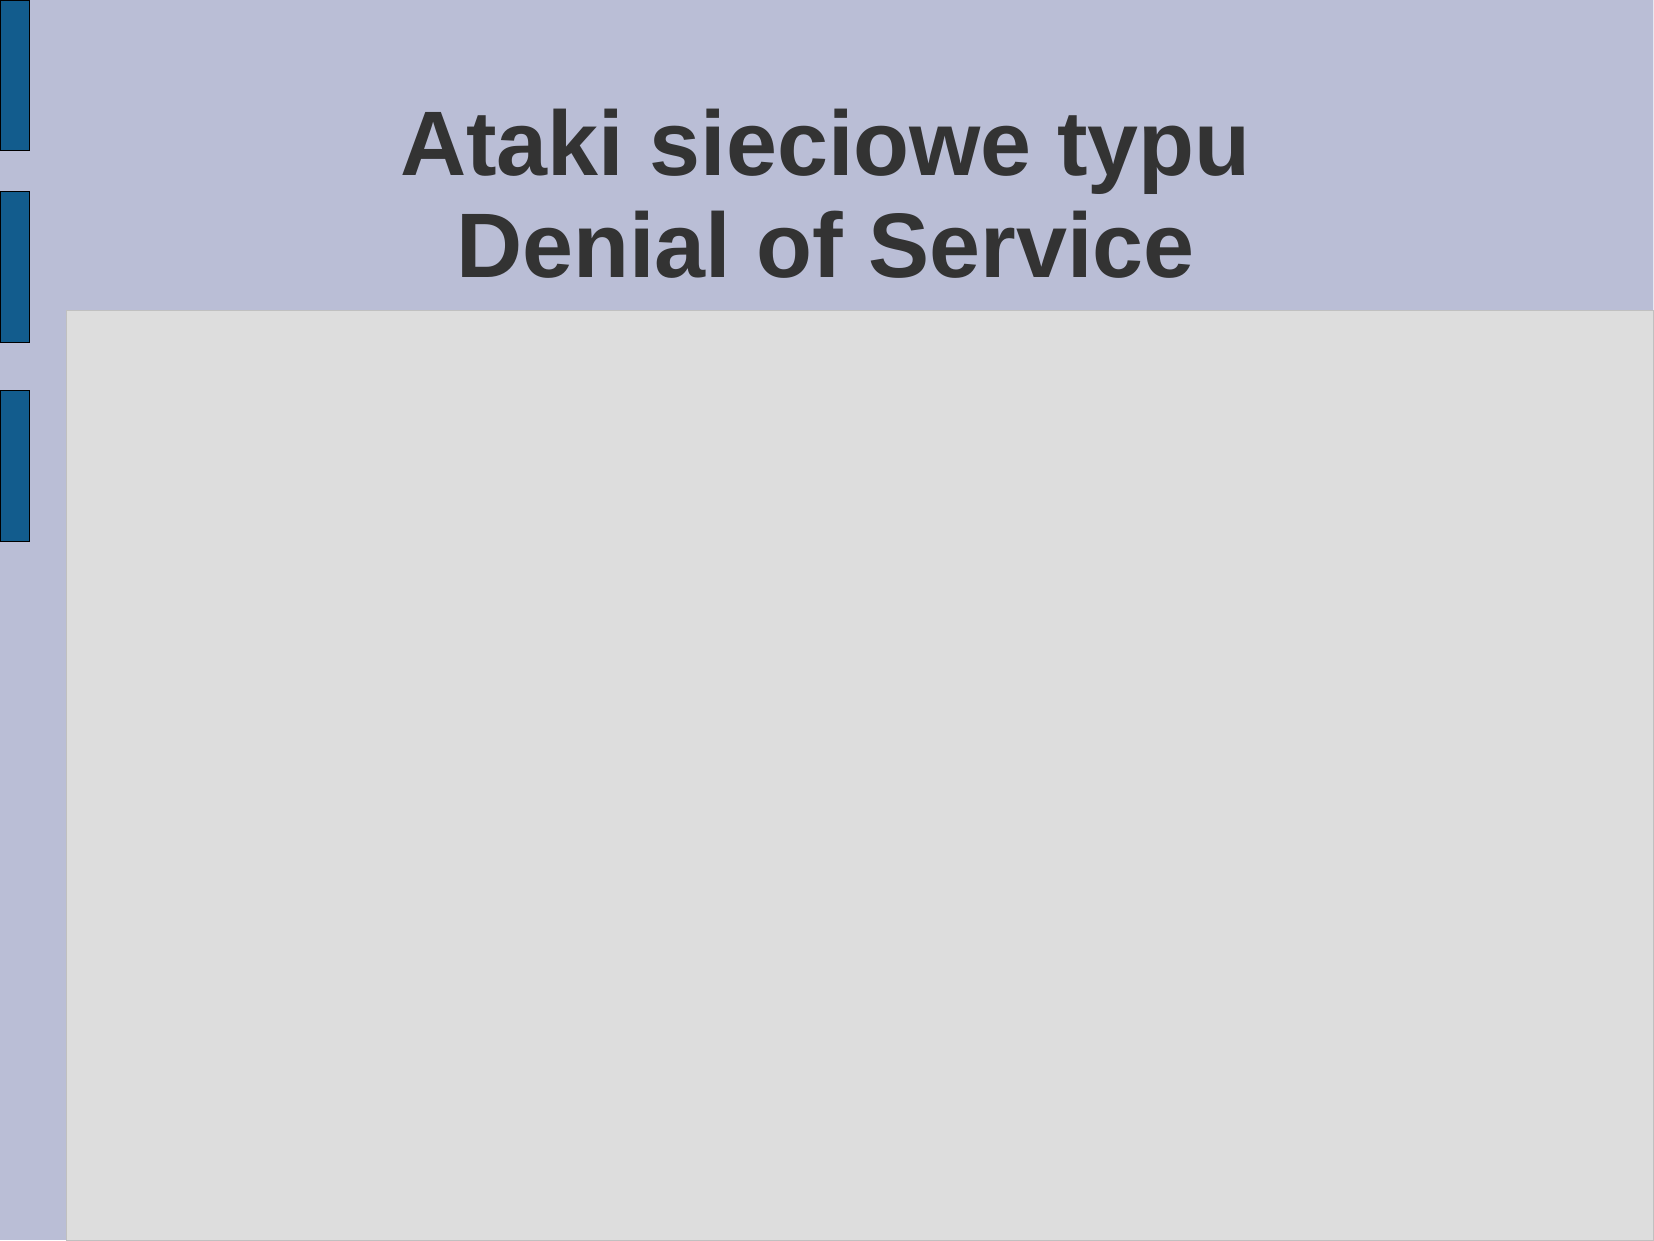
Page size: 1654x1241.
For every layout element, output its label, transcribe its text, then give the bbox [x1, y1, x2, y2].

title Ataki sieciowe typu Denial of Service [119, 91, 1532, 299]
